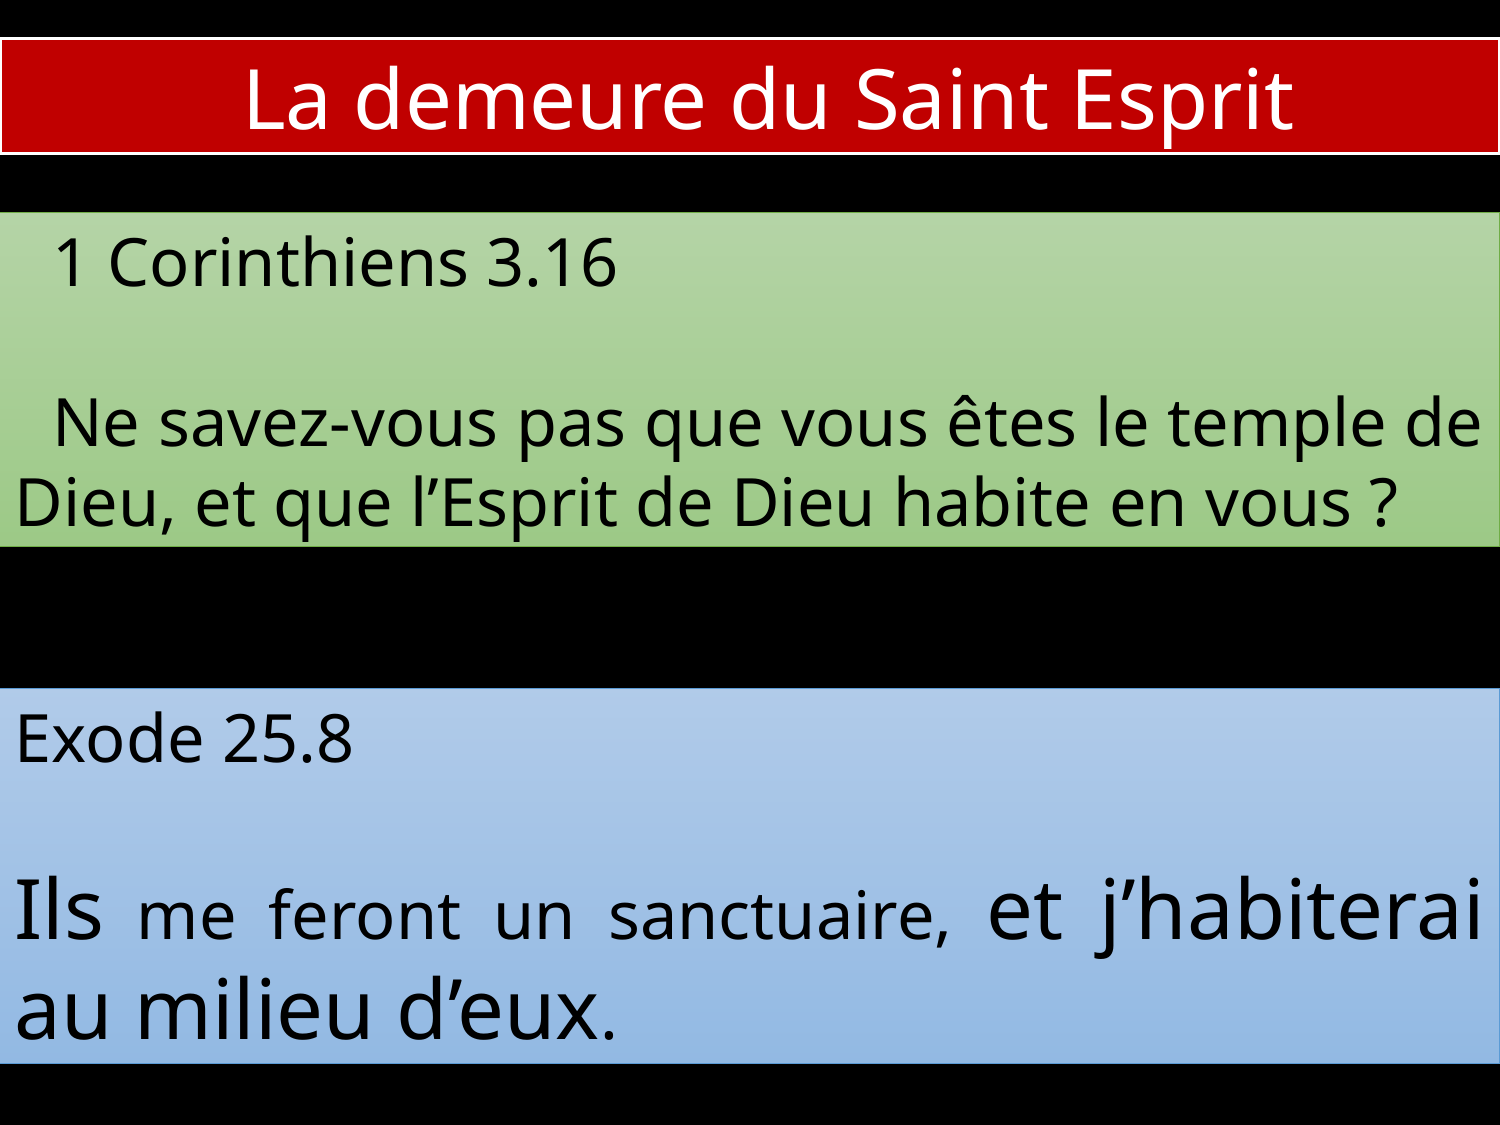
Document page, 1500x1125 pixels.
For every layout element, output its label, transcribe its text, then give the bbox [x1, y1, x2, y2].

text_box 1 Corinthiens 3.16 Ne savez-vous pas que vous êtes le temple de Dieu, et que l’Esprit de Dieu habite en vous ? [0, 212, 1500, 547]
text_box Exode 25.8 Ils me feront un sanctuaire, et j’habiterai au milieu d’eux. [0, 688, 1500, 1064]
text_box La demeure du Saint Esprit [0, 38, 1500, 154]
